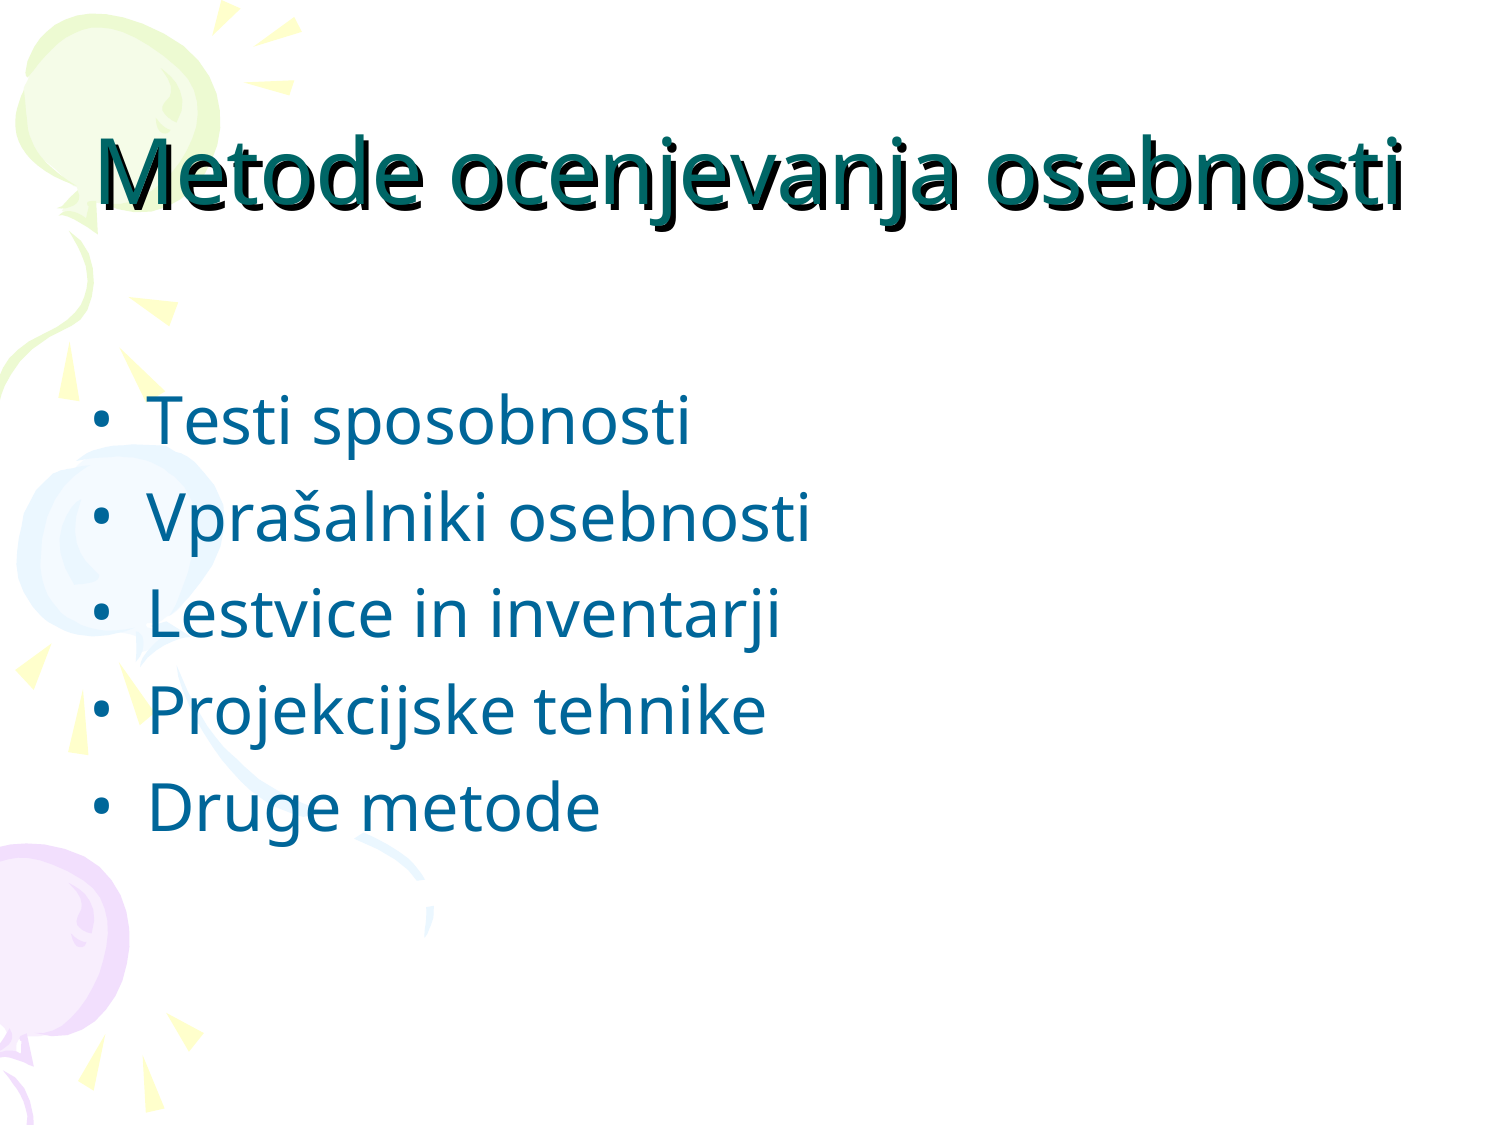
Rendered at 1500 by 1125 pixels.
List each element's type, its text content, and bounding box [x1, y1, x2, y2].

title Metode ocenjevanja osebnosti [72, 16, 1426, 233]
list Testi sposobnosti Vprašalniki osebnosti Lestvice in inventarji Projekcijske tehnike Druge metode [75, 262, 1426, 994]
